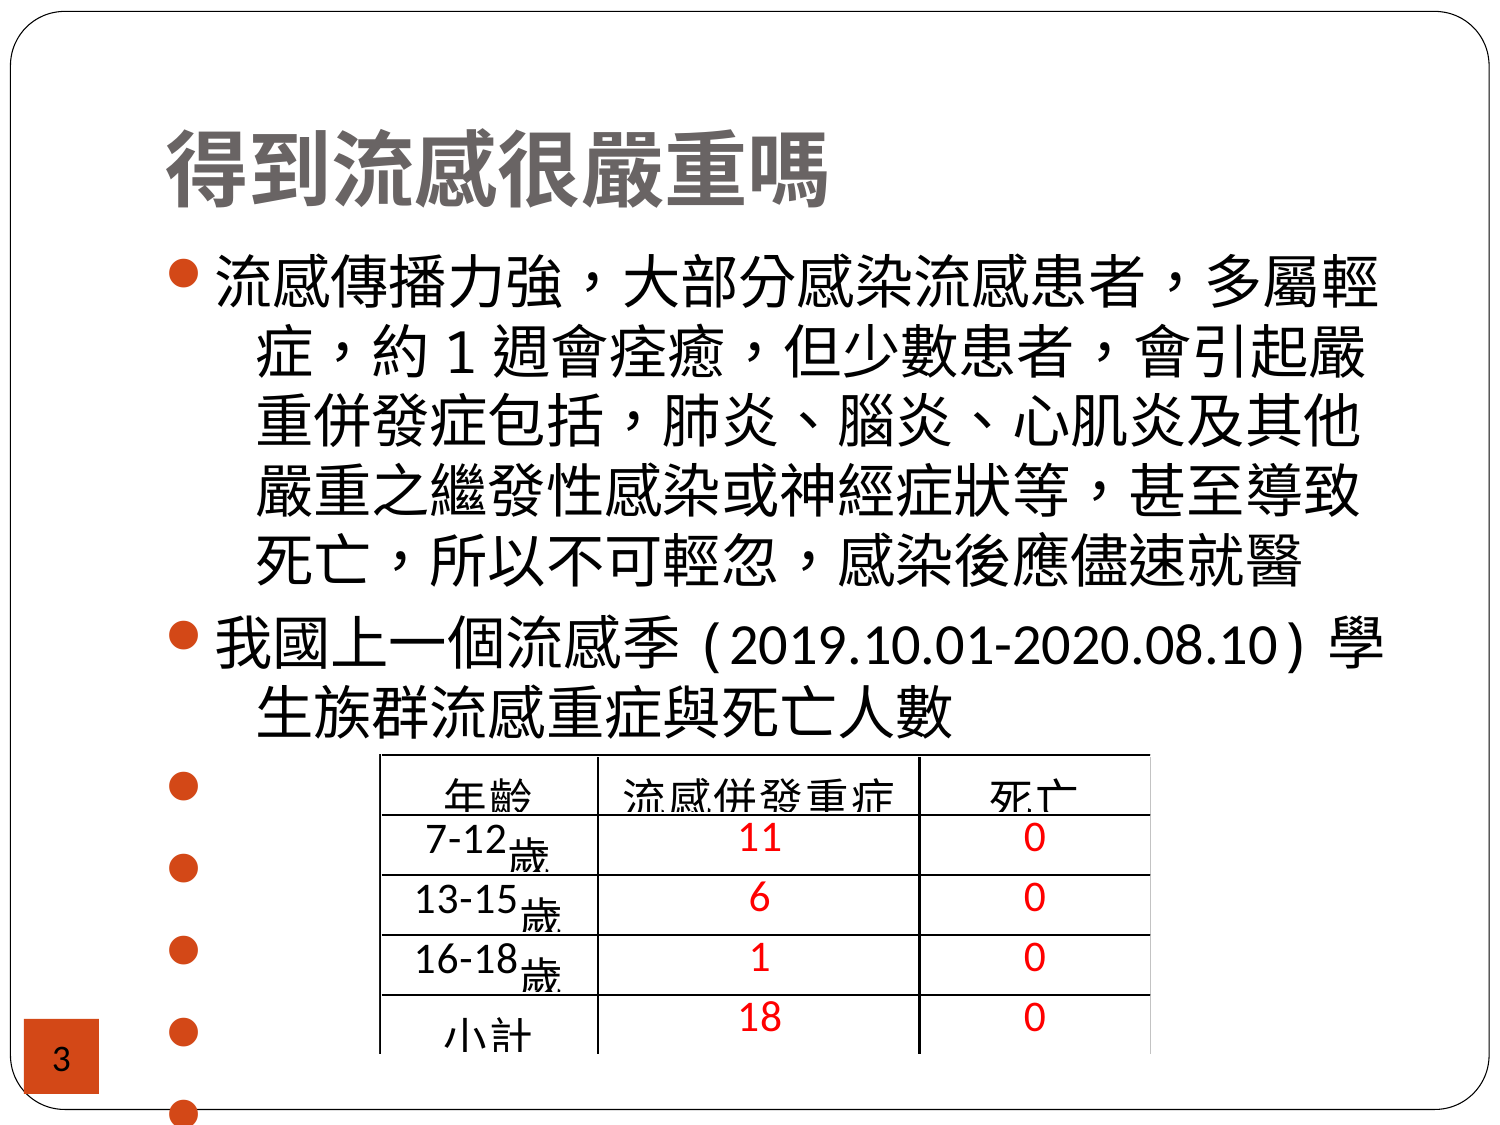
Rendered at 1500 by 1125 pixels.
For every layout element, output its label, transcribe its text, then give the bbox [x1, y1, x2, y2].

picture [379, 754, 1153, 1057]
list 流感傳播力強，大部分感染流感患者，多屬輕症，約1週會痊癒，但少數患者，會引起嚴重併發症包括，肺炎、腦炎、心肌炎及其他嚴重之繼發性感染或神經症狀等，甚至導致死亡，所以不可輕忽，感染後應儘速就醫 我國上一個流感季(2019.10.01-2020.08.10)學生族群流感重症與死亡人數 [150, 237, 1426, 988]
text_box [23, 1018, 99, 1094]
title 得到流感很嚴重嗎 [150, 45, 1426, 233]
